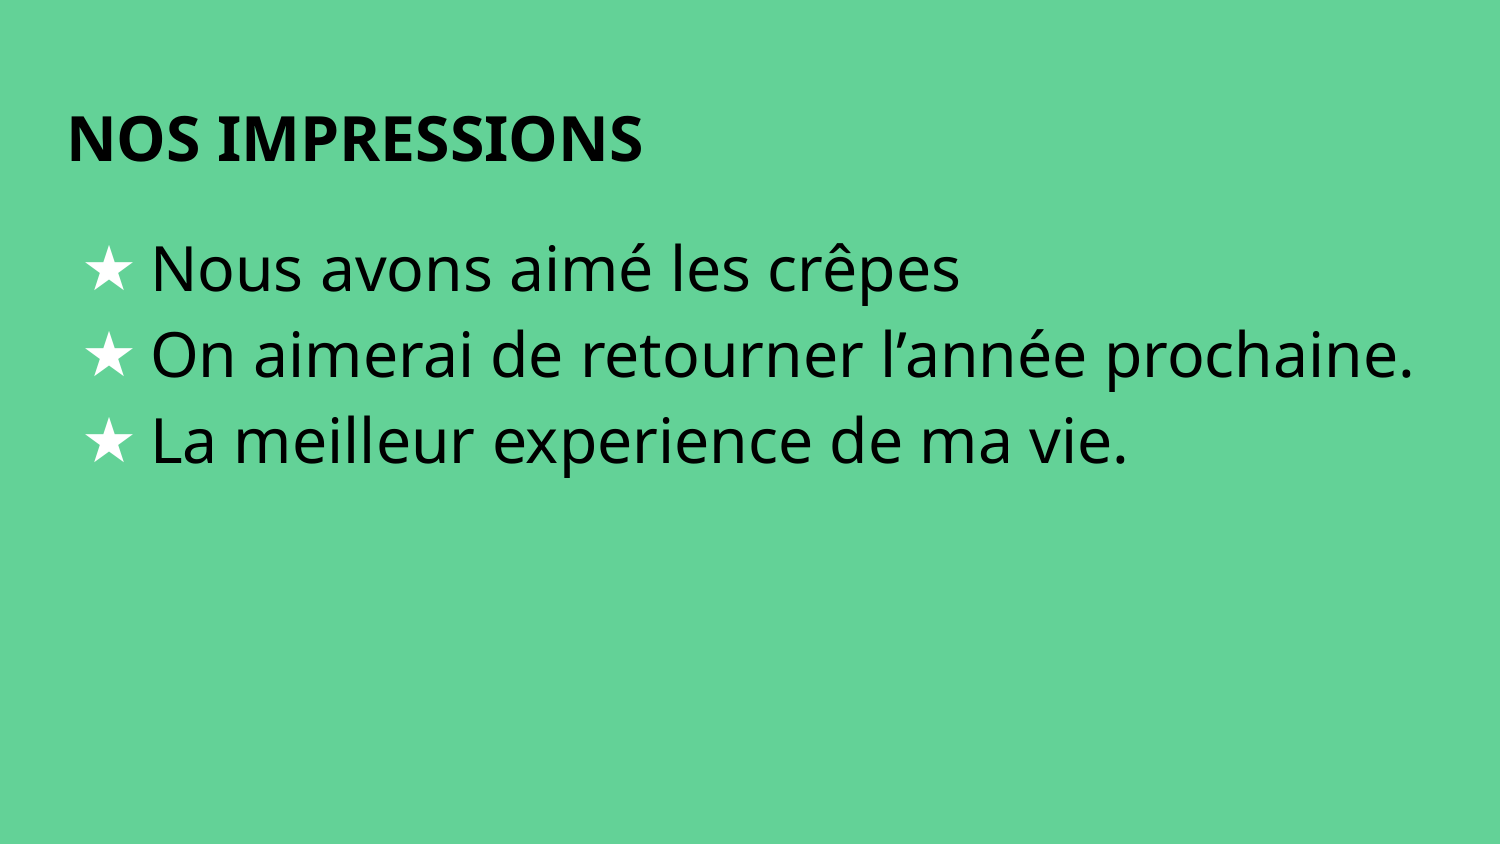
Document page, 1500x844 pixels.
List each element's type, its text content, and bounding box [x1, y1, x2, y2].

text_box Nous avons aimé les crêpes On aimerai de retourner l’année prochaine. La meilleur experience de ma vie. [59, 202, 1449, 787]
title NOS IMPRESSIONS [51, 72, 1449, 167]
